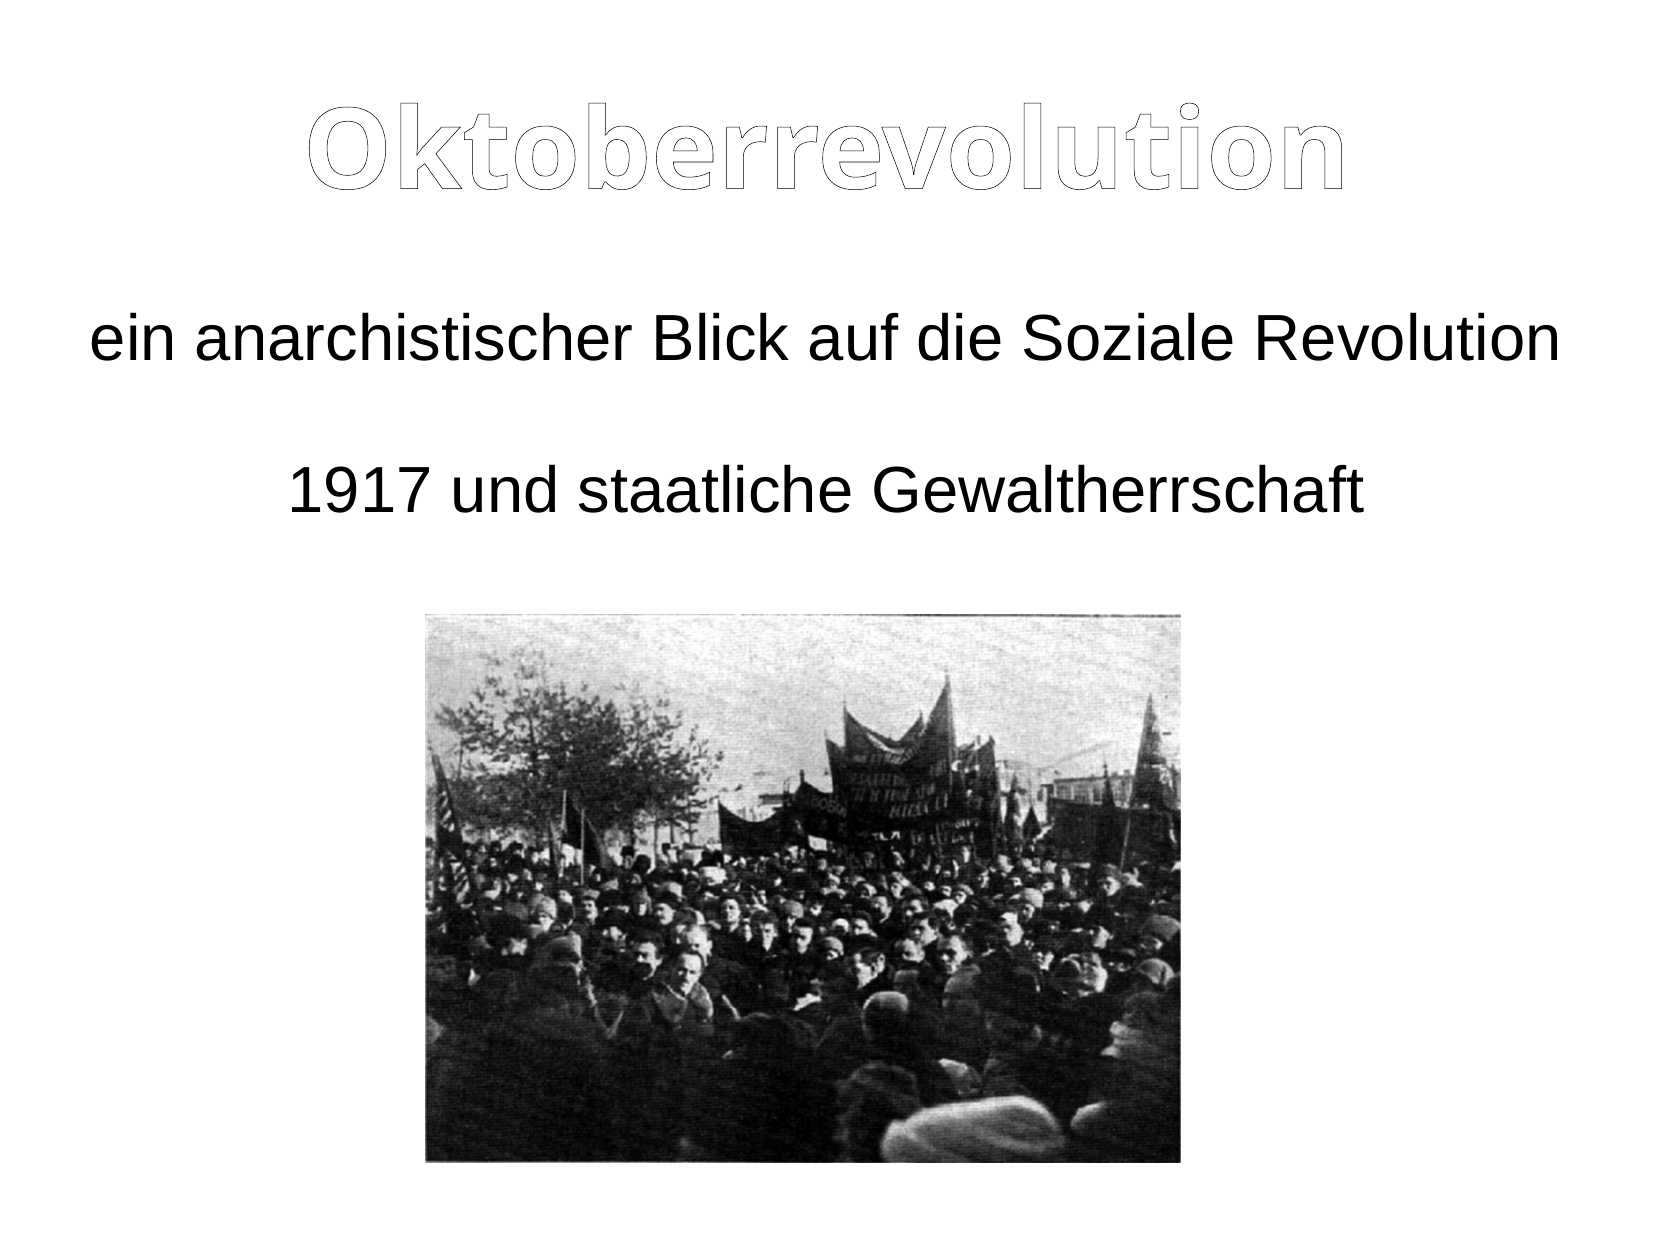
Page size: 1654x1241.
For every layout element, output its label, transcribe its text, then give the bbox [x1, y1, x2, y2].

picture [425, 614, 1181, 1163]
title Oktoberrevolution ein anarchistischer Blick auf die Soziale Revolution 1917 und staatliche Gewaltherrschaft [82, 0, 1571, 516]
